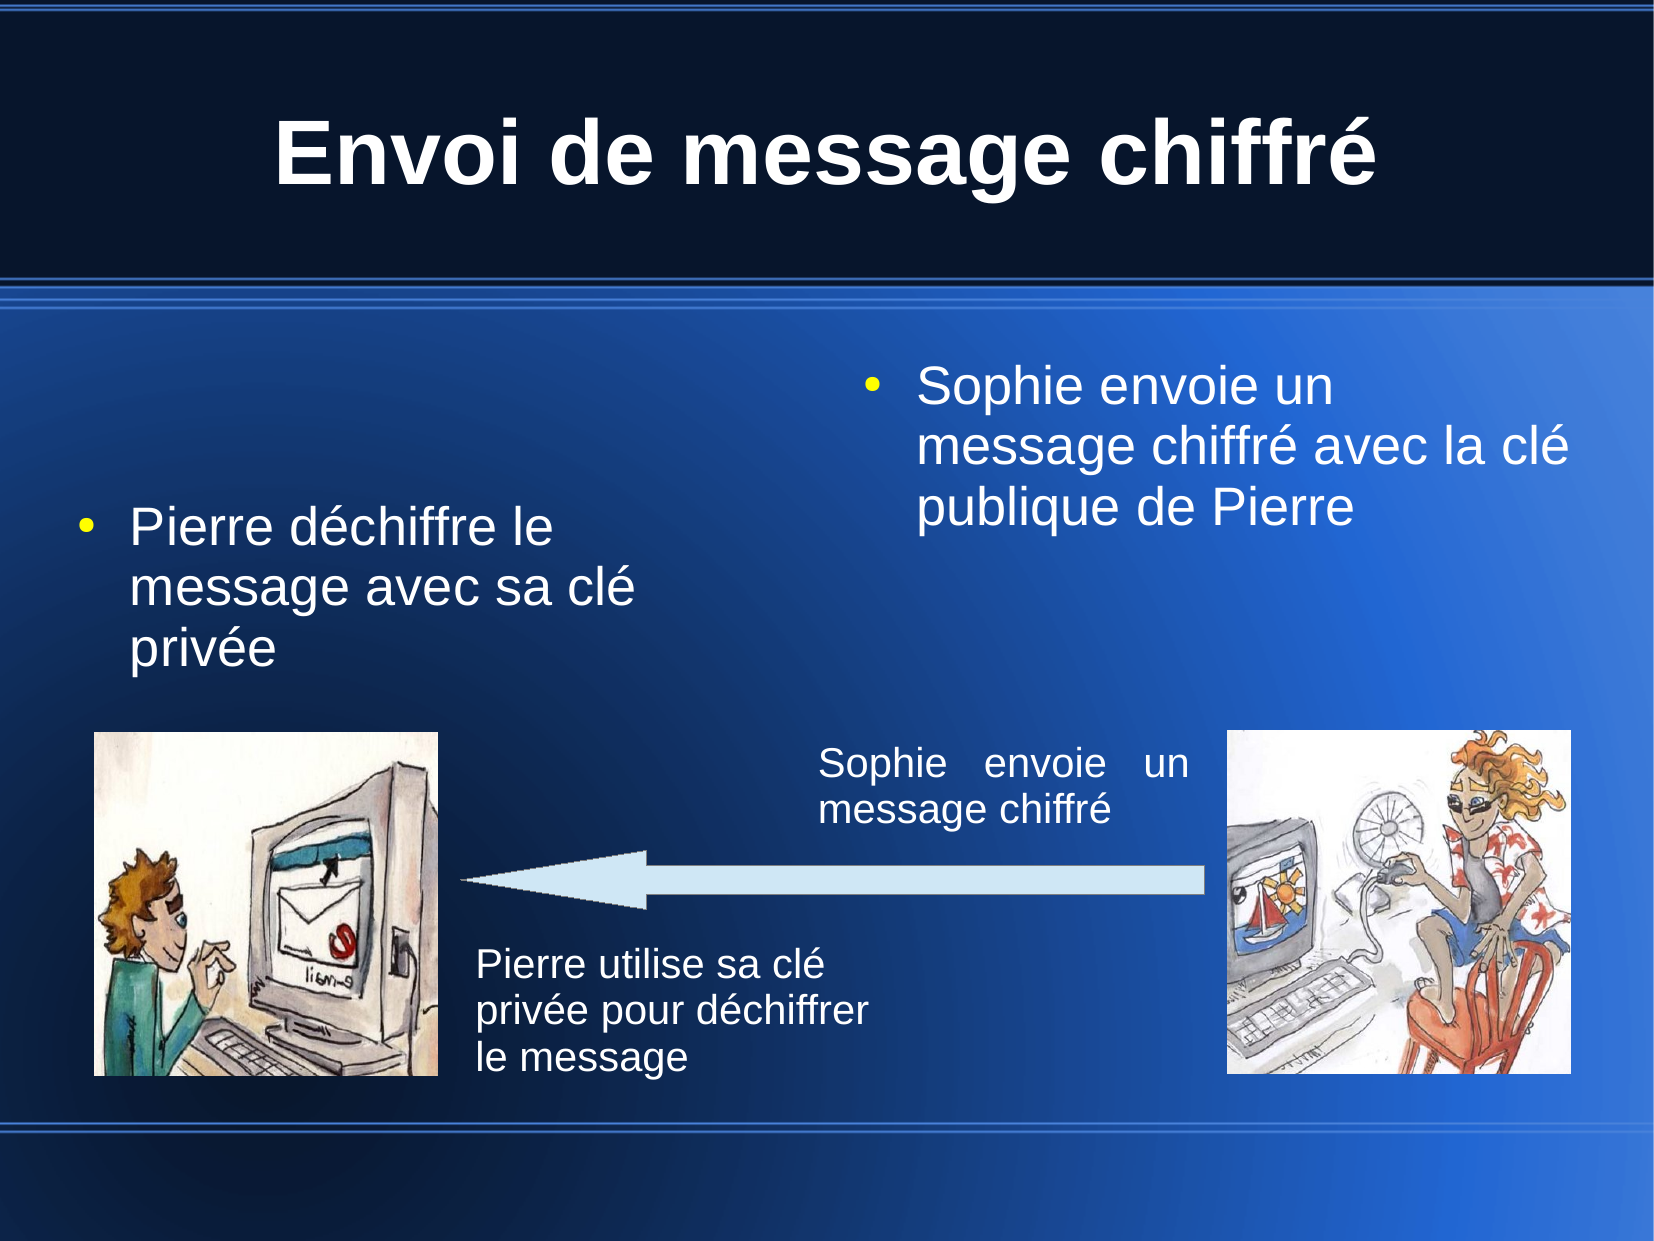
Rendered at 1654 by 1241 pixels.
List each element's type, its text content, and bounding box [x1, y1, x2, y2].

text_box Sophie envoie un message chiffré [803, 732, 1205, 842]
picture [0, 0, 1654, 1241]
text_box Pierre utilise sa clé privée pour déchiffrer le message [460, 933, 910, 1099]
text_box [460, 850, 1205, 910]
list Pierre déchiffre le message avec sa clé privée [59, 496, 786, 708]
title Envoi de message chiffré [82, 49, 1571, 257]
list Sophie envoie un message chiffré avec la clé publique de Pierre [845, 355, 1572, 603]
